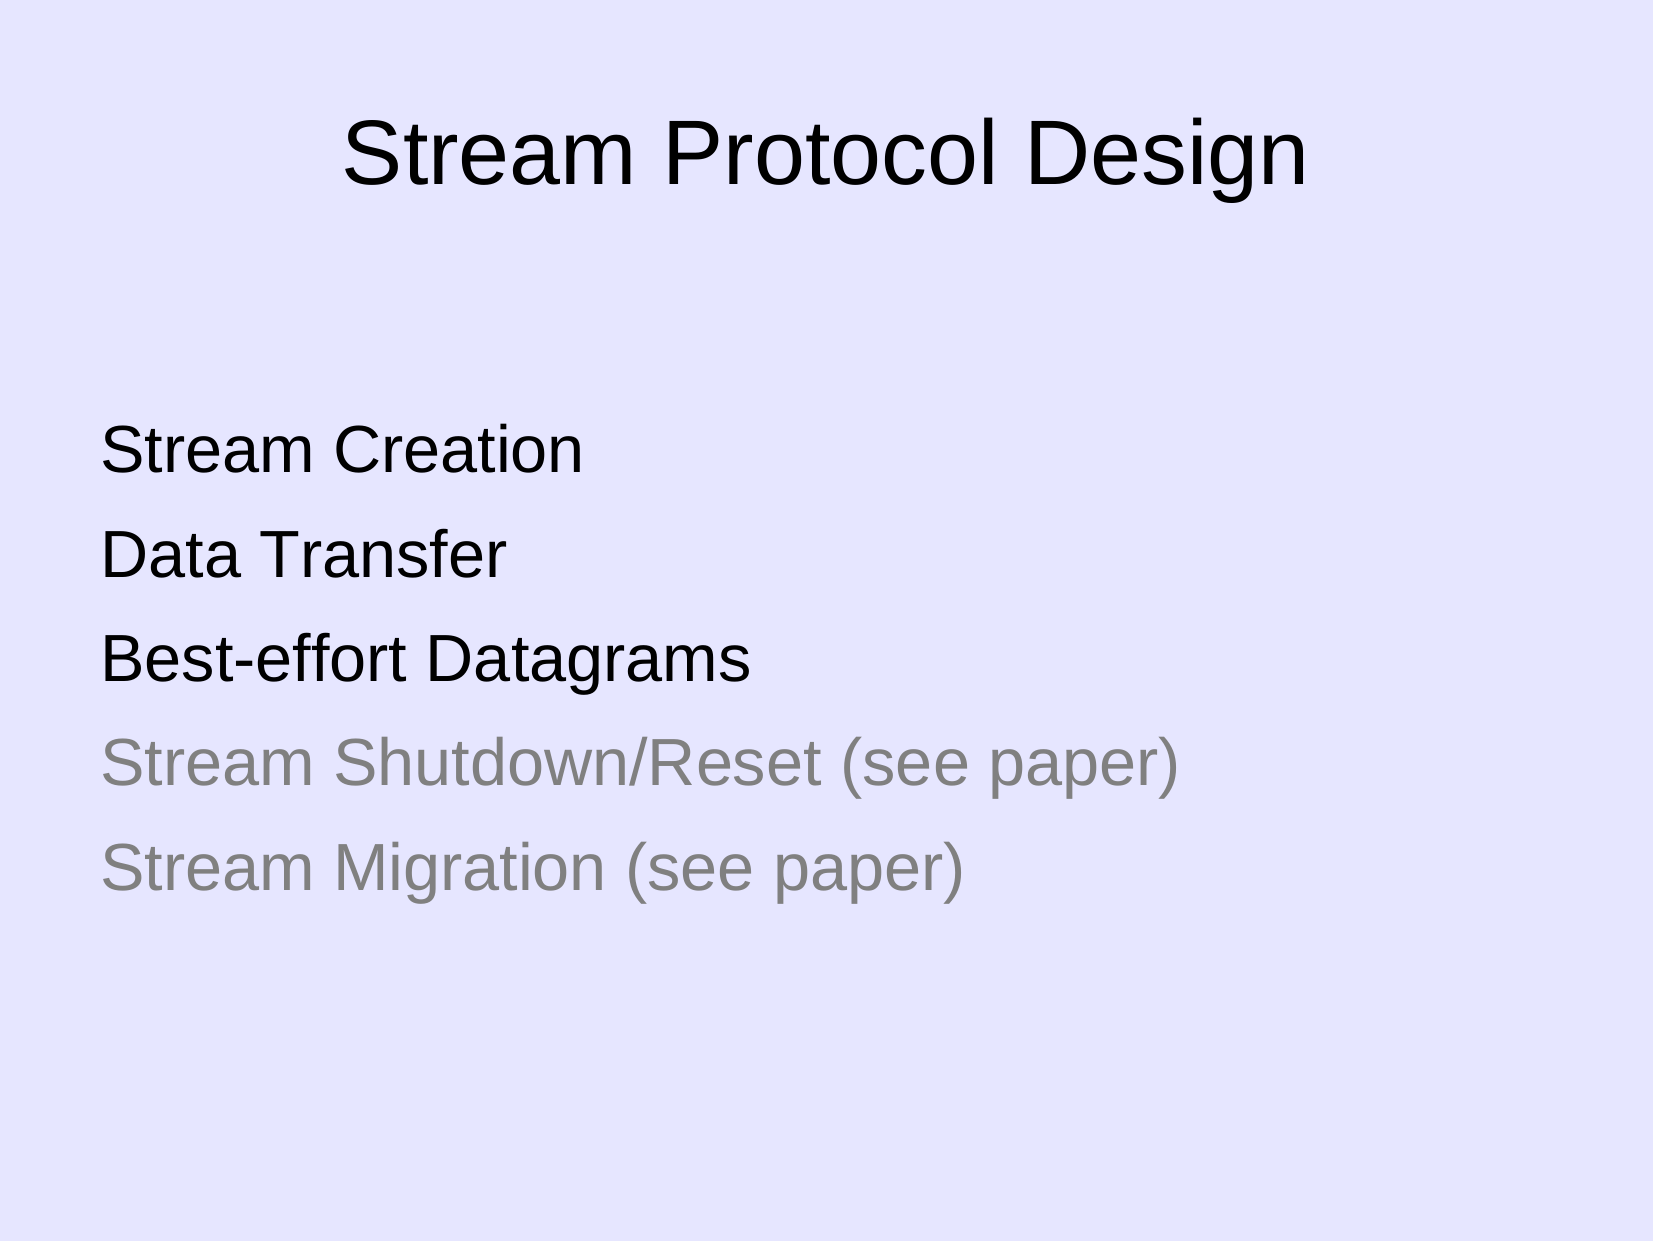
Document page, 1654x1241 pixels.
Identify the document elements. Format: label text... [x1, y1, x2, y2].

list Stream Creation Data Transfer Best-effort Datagrams Stream Shutdown/Reset (see paper) Stream Migration (see paper) [82, 412, 1571, 1095]
title Stream Protocol Design [82, 56, 1571, 250]
